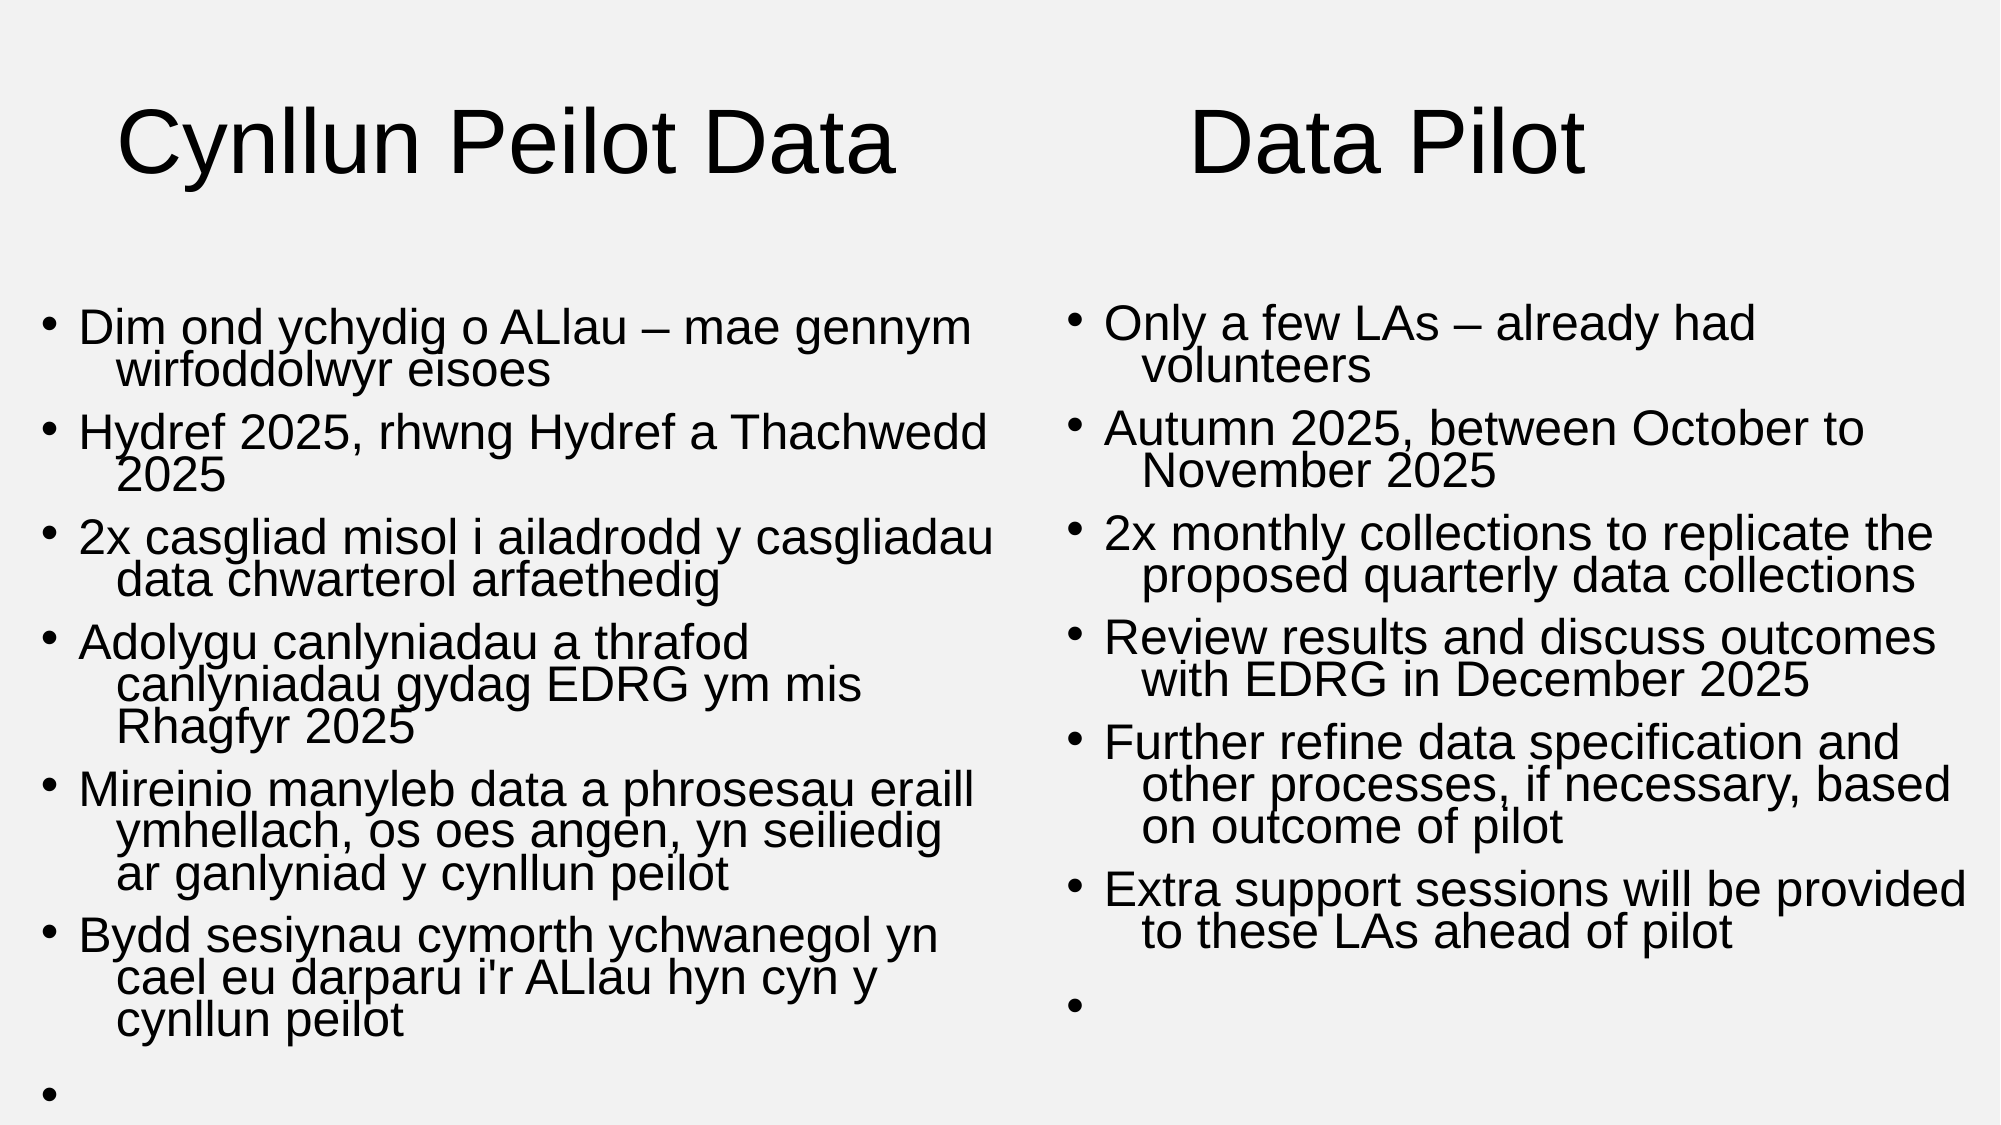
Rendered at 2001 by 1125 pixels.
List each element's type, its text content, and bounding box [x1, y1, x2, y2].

title Cynllun Peilot Data [101, 34, 976, 253]
text_box Data Pilot [1173, 34, 2000, 253]
text_box Only a few LAs – already had volunteers Autumn 2025, between October to November 2025 2x monthly collections to replicate the proposed quarterly data collections Review results and discuss outcomes with EDRG in December 2025 Further refine data specification and other processes, if necessary, based on outcome of pilot Extra support sessions will be provided to these LAs ahead of pilot [1051, 299, 1988, 1014]
list Dim ond ychydig o ALlau – mae gennym wirfoddolwyr eisoes Hydref 2025, rhwng Hydref a Thachwedd 2025 2x casgliad misol i ailadrodd y casgliadau data chwarterol arfaethedig Adolygu canlyniadau a thrafod canlyniadau gydag EDRG ym mis Rhagfyr 2025 Mireinio manyleb data a phrosesau eraill ymhellach, os oes angen, yn seiliedig ar ganlyniad y cynllun peilot Bydd sesiynau cymorth ychwanegol yn cael eu darparu i'r ALlau hyn cyn y cynllun peilot [25, 303, 1011, 1079]
